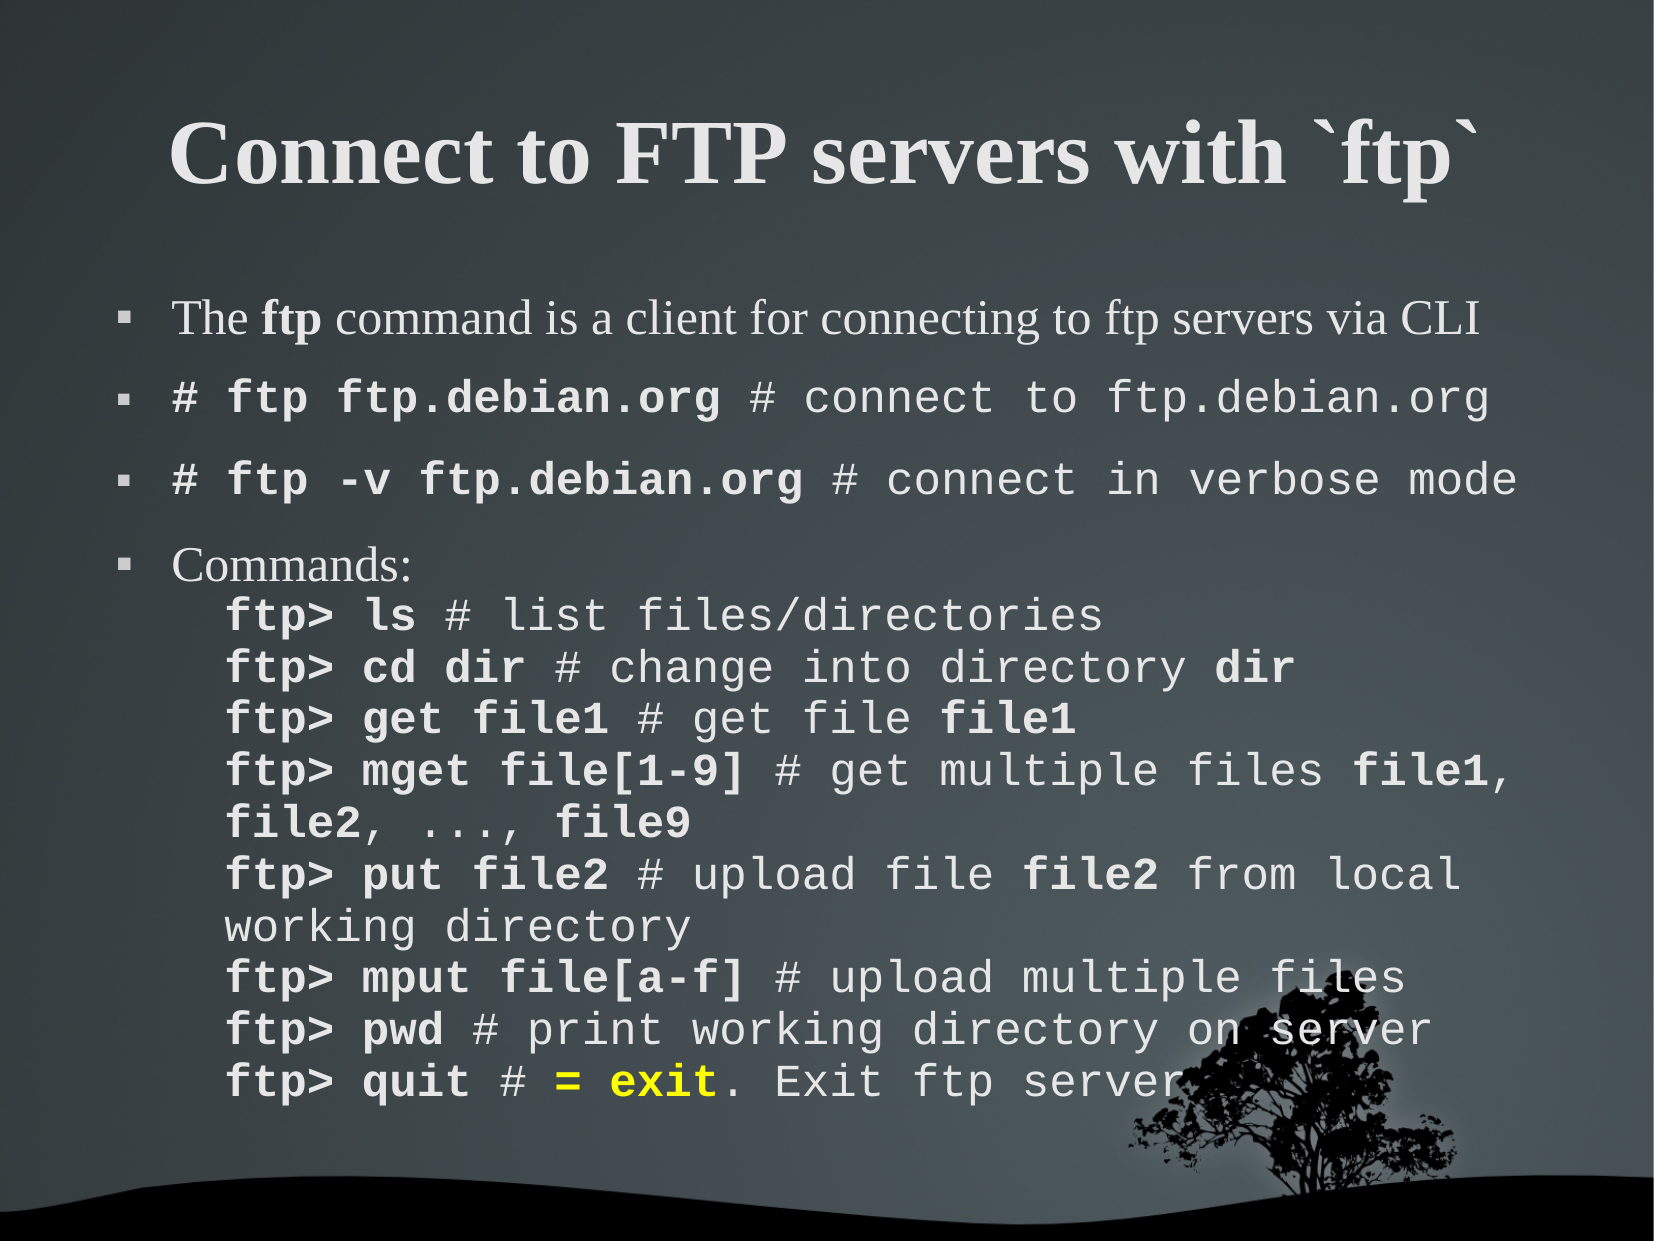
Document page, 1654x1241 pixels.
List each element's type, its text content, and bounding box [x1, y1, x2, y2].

list The ftp command is a client for connecting to ftp servers via CLI # ftp ftp.debian.org # connect to ftp.debian.org # ftp -v ftp.debian.org # connect in verbose mode Commands: ftp> ls # list files/directories ftp> cd dir # change into directory dir ftp> get file1 # get file file1 ftp> mget file[1-9] # get multiple files file1, file2, ..., file9 ftp> put file2 # upload file file2 from local working directory ftp> mput file[a-f] # upload multiple files ftp> pwd # print working directory on server ftp> quit # = exit. Exit ftp server [82, 290, 1571, 1218]
picture [0, 0, 1654, 1241]
title Connect to FTP servers with `ftp` [82, 33, 1571, 273]
